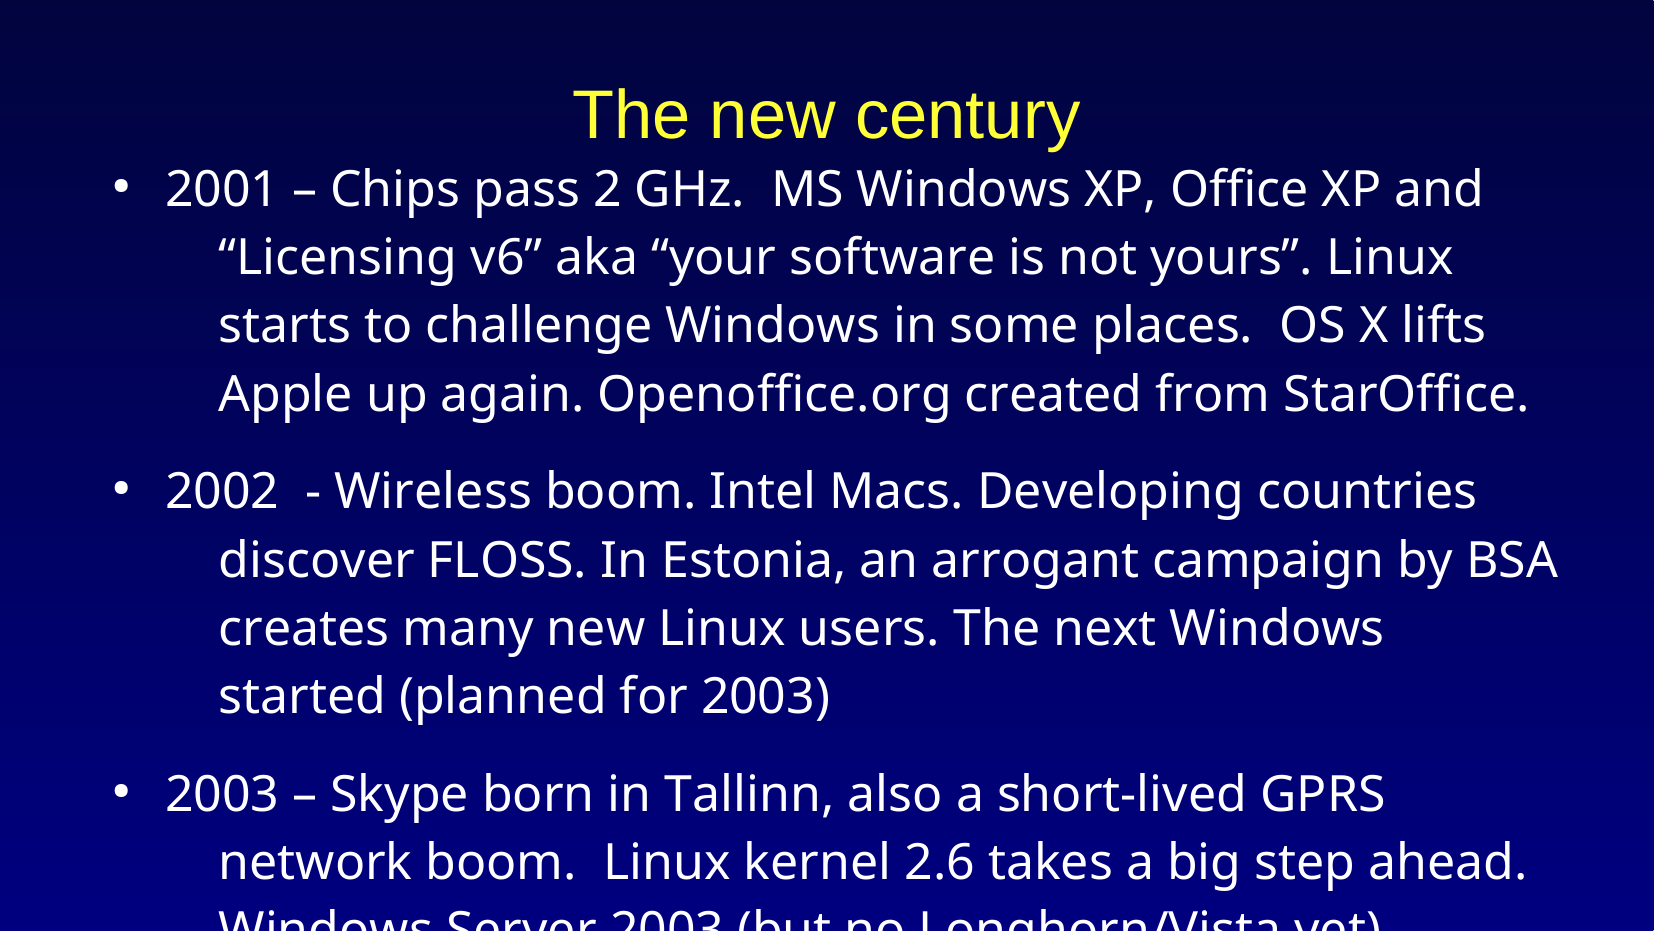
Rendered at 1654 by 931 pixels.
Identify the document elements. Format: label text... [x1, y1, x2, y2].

title The new century [82, 37, 1571, 193]
list 2001 – Chips pass 2 GHz. MS Windows XP, Office XP and “Licensing v6” aka “your software is not yours”. Linux starts to challenge Windows in some places. OS X lifts Apple up again. Openoffice.org created from StarOffice. 2002 - Wireless boom. Intel Macs. Developing countries discover FLOSS. In Estonia, an arrogant campaign by BSA creates many new Linux users. The next Windows started (planned for 2003) 2003 – Skype born in Tallinn, also a short-lived GPRS network boom. Linux kernel 2.6 takes a big step ahead. Windows Server 2003 (but no Longhorn/Vista yet) [76, 152, 1565, 931]
